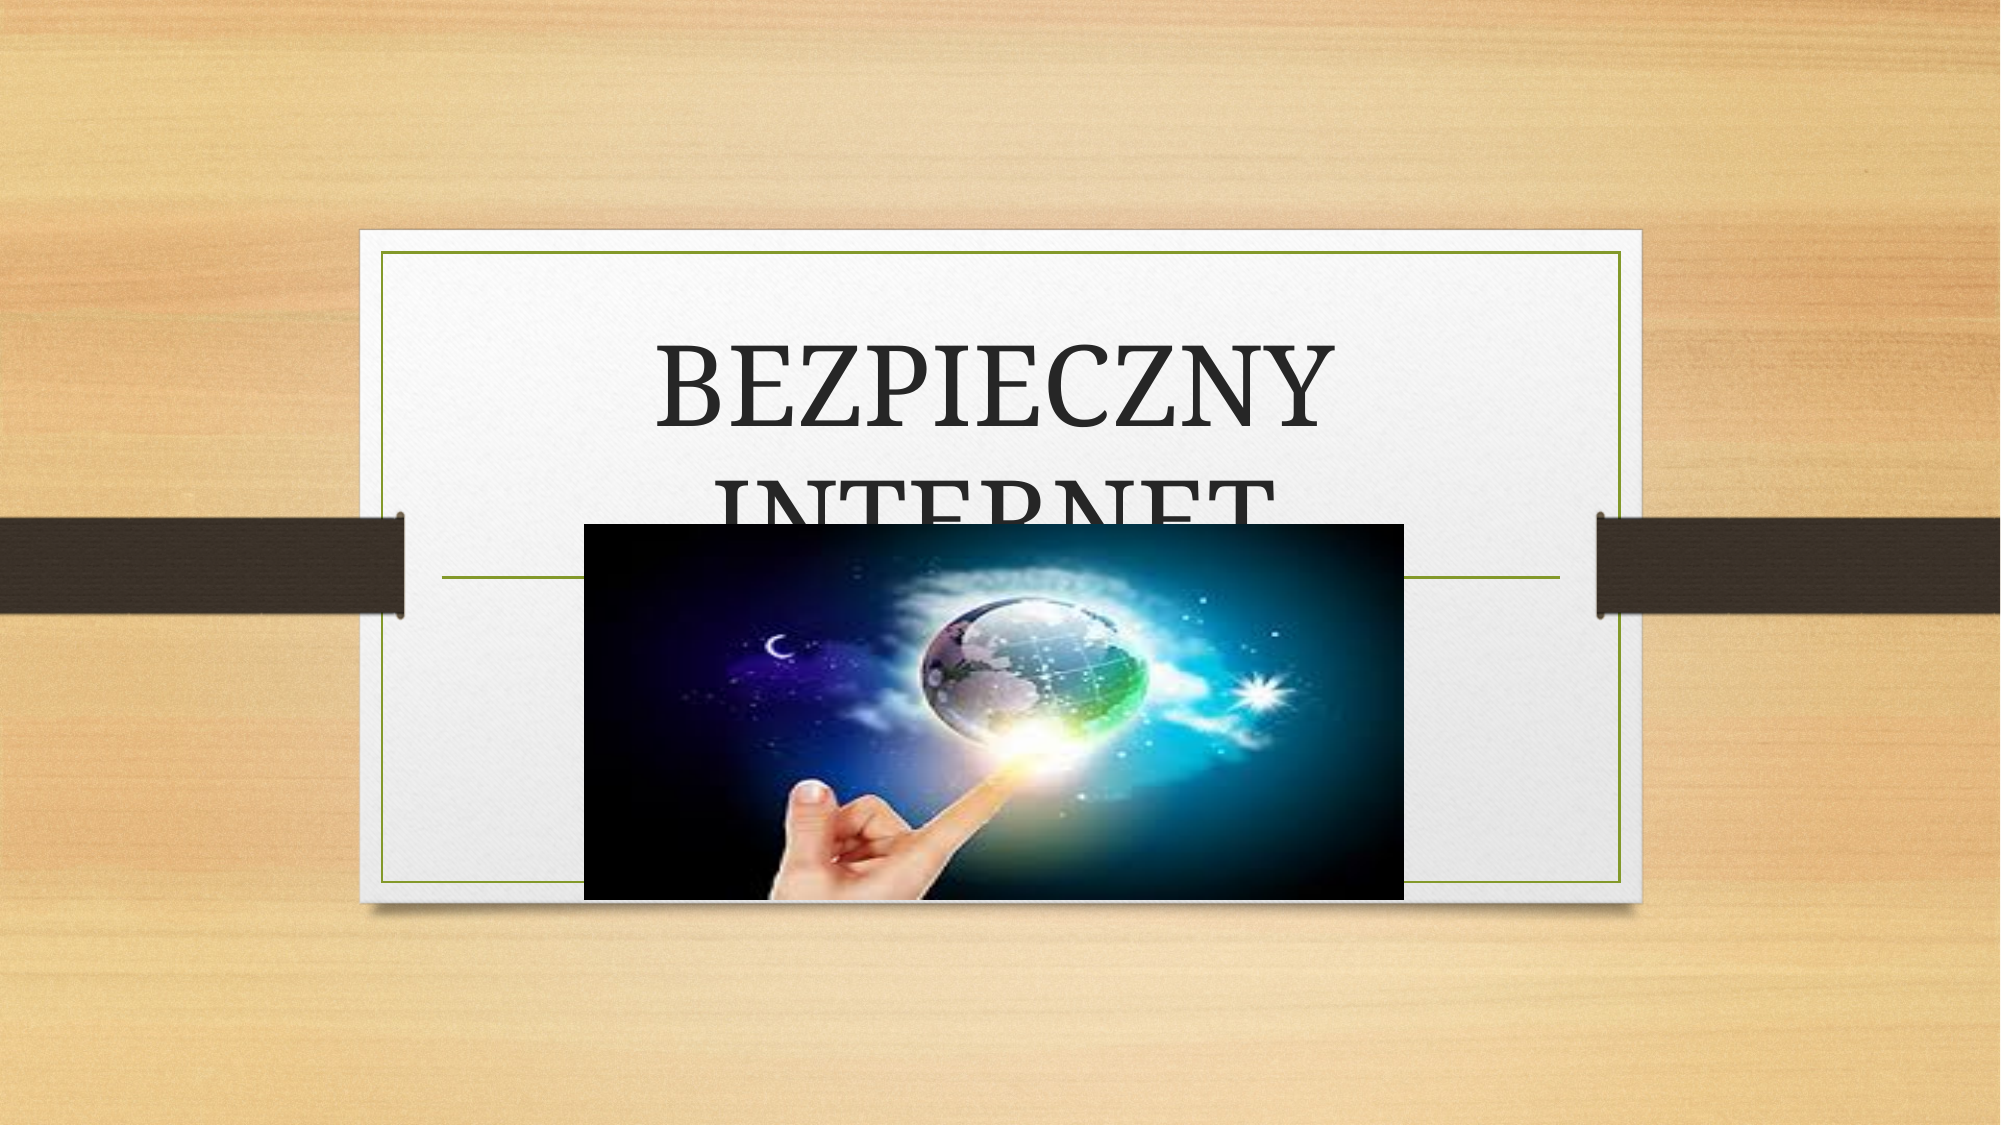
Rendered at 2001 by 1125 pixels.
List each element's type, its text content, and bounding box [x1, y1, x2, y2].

picture [584, 525, 1404, 901]
title BEZPIECZNY INTERNET [584, 306, 1404, 524]
